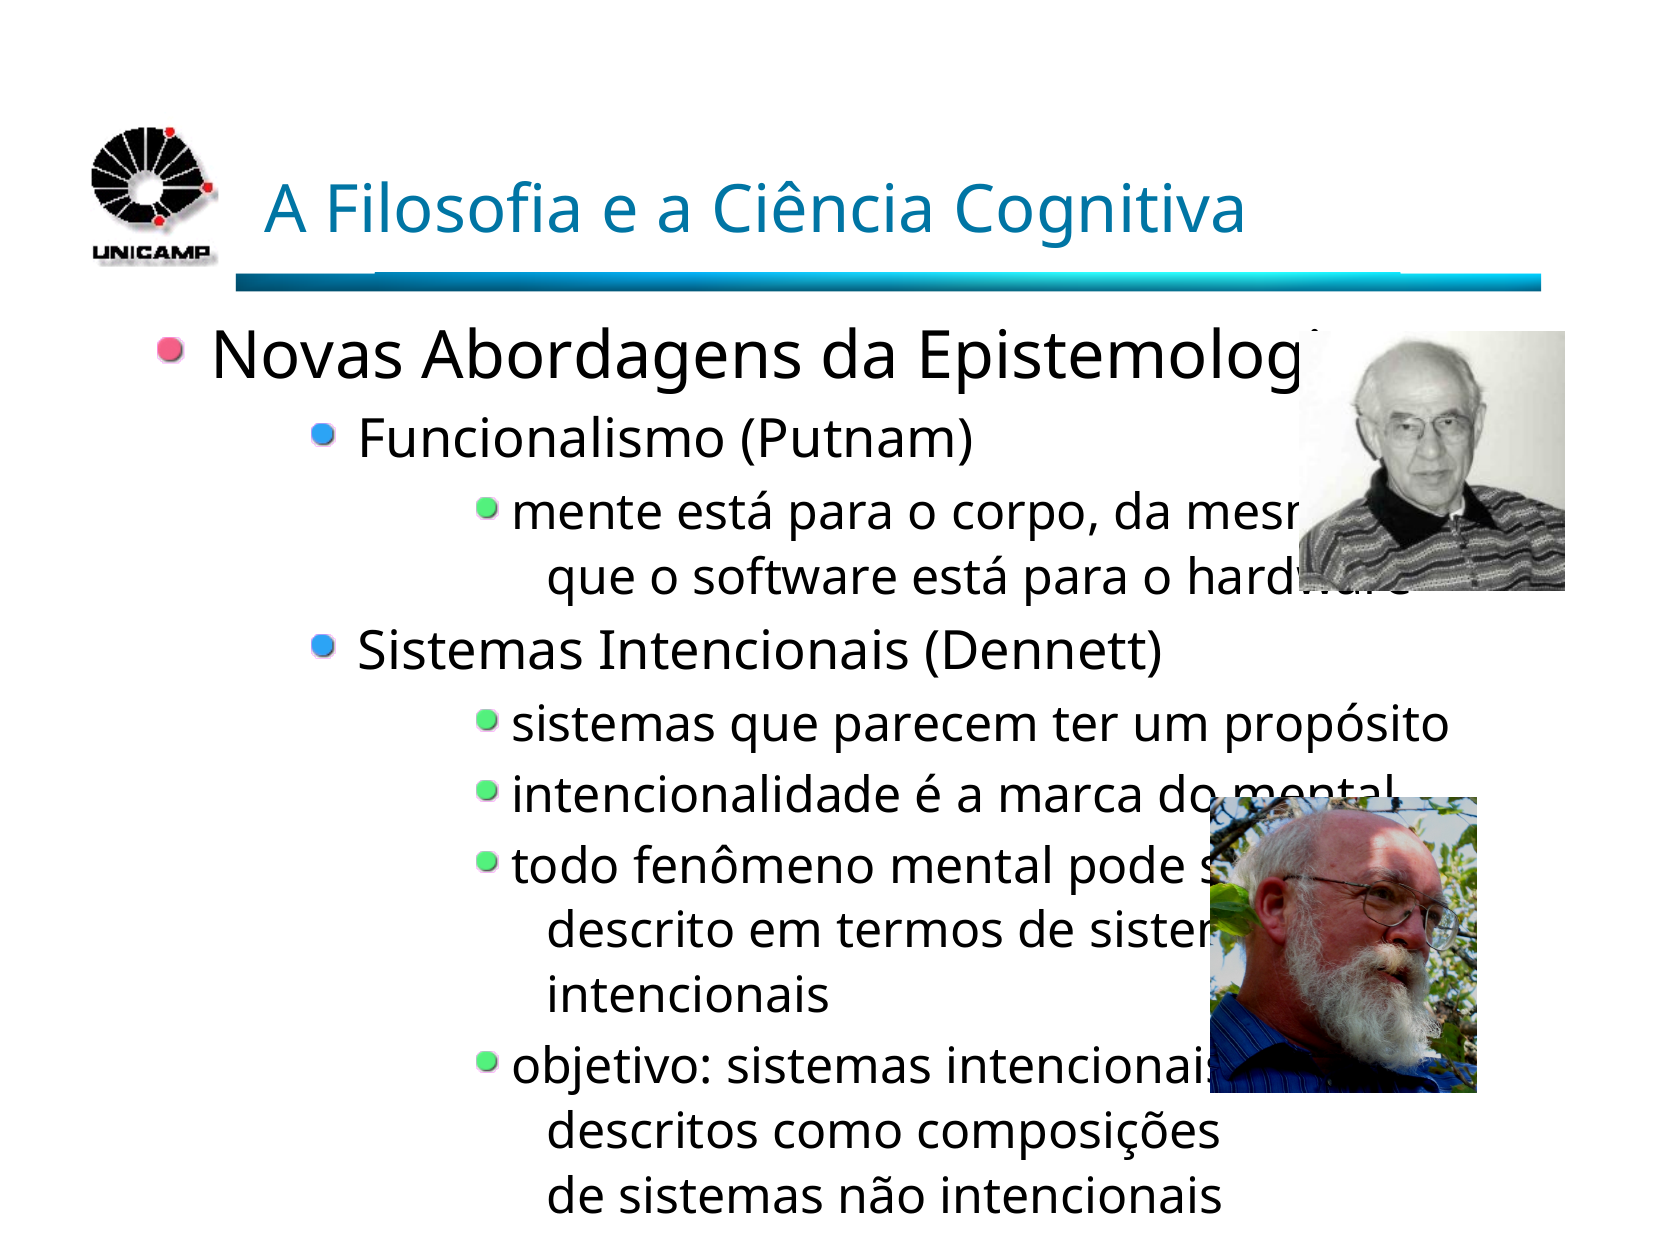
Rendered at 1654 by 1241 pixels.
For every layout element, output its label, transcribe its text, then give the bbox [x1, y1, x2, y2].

list Novas Abordagens da Epistemologia Funcionalismo (Putnam) mente está para o corpo, da mesma forma que o software está para o hardware Sistemas Intencionais (Dennett) sistemas que parecem ter um propósito intencionalidade é a marca do mental todo fenômeno mental pode ser descrito em termos de sistemas intencionais objetivo: sistemas intencionais descritos como composições de sistemas não intencionais [121, 309, 1534, 1182]
picture [125, 272, 1654, 295]
title A Filosofia e a Ciência Cognitiva [264, 42, 1534, 250]
picture [1210, 797, 1477, 1093]
picture [1299, 331, 1565, 591]
